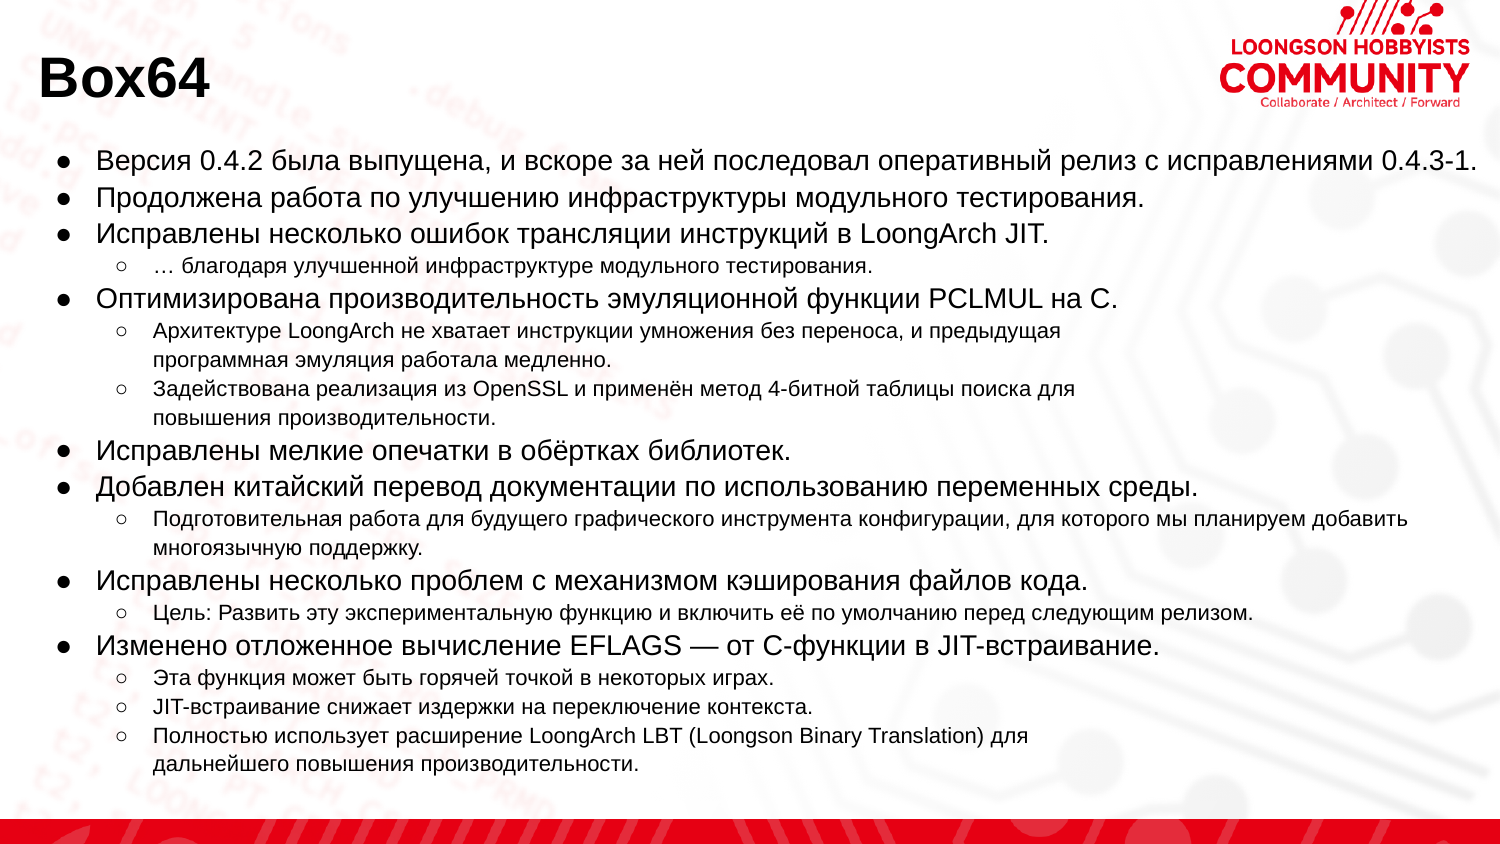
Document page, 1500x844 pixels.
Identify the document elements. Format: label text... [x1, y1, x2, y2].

picture [0, 0, 1500, 844]
list Версия 0.4.2 была выпущена, и вскоре за ней последовал оперативный релиз с исправлениями 0.4.3-1. Продолжена работа по улучшению инфраструктуры модульного тестирования. Исправлены несколько ошибок трансляции инструкций в LoongArch JIT. … благодаря улучшенной инфраструктуре модульного тестирования. Оптимизирована производительность эмуляционной функции PCLMUL на C. Архитектуре LoongArch не хватает инструкции умножения без переноса, и предыдущая программная эмуляция работала медленно. Задействована реализация из OpenSSL и применён метод 4-битной таблицы поиска для повышения производительности. Исправлены мелкие опечатки в обёртках библиотек. Добавлен китайский перевод документации по использованию переменных среды. Подготовительная работа для будущего графического инструмента конфигурации, для которого мы планируем добавить многоязычную поддержку. Исправлены несколько проблем с механизмом кэширования файлов кода. Цель: Развить эту экспериментальную функцию и включить её по умолчанию перед следующим релизом. Изменено отложенное вычисление EFLAGS — от C-функции в JIT-встраивание. Эта функция может быть горячей точкой в некоторых играх. JIT-встраивание снижает издержки на переключение контекста. Полностью использует расширение LoongArch LBT (Loongson Binary Translation) для дальнейшего повышения производительности. [23, 125, 1500, 825]
title Box64 [23, 31, 1422, 125]
